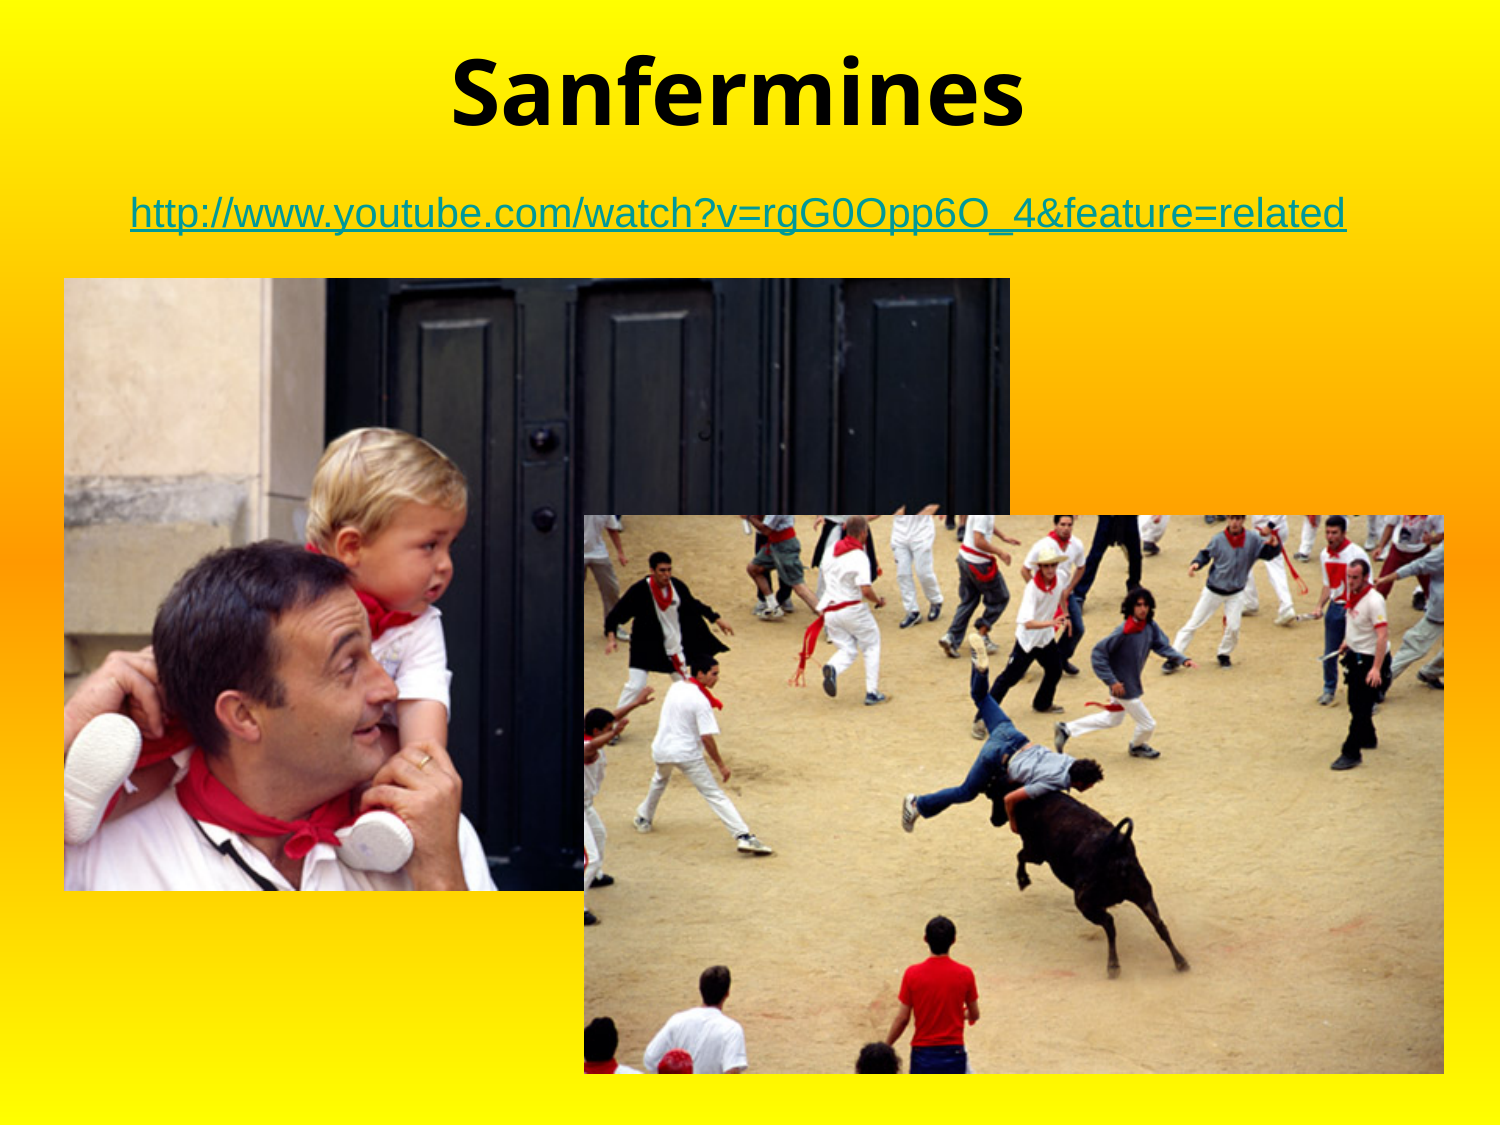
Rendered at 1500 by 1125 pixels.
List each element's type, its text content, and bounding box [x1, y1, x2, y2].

title Sanfermines http://www.youtube.com/watch?v=rgG0Opp6O_4&feature=related [75, 45, 1425, 233]
picture [64, 278, 1444, 1074]
